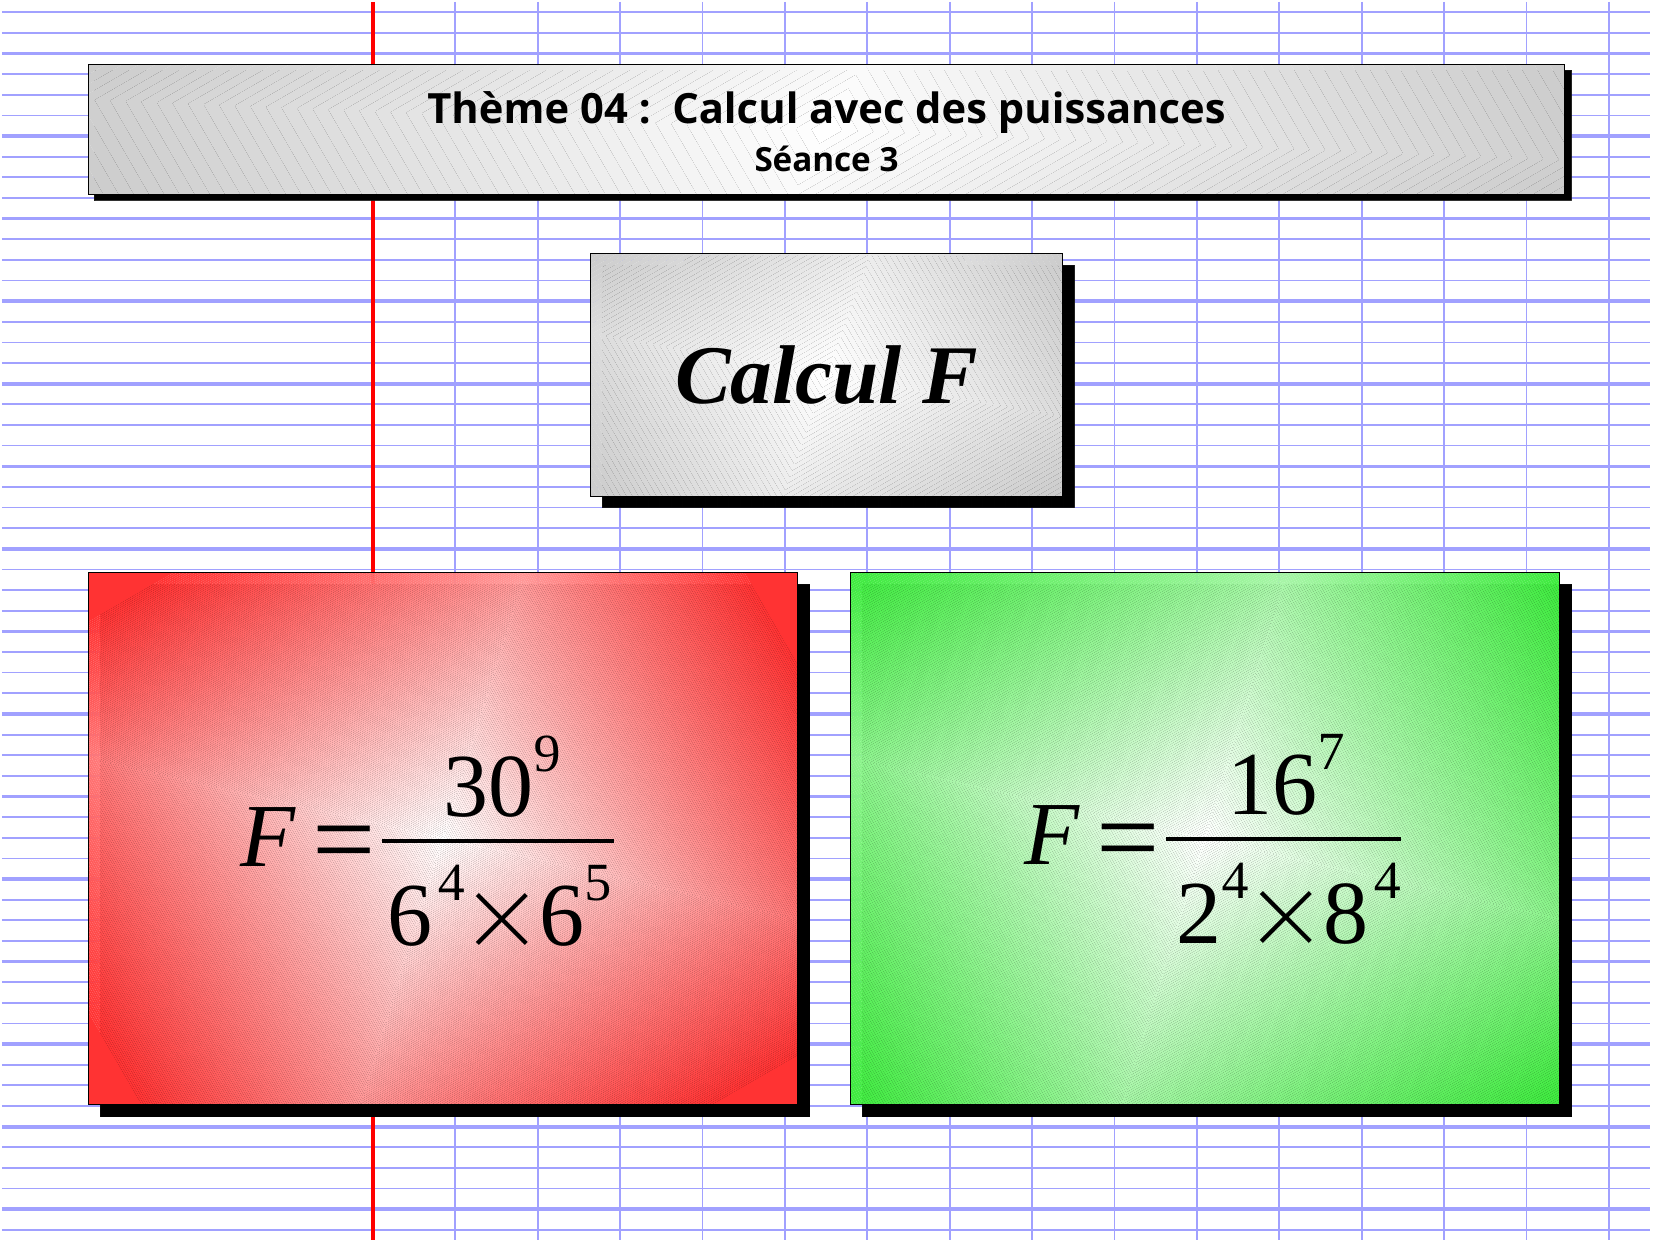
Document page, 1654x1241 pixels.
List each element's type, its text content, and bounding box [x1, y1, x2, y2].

picture [0, 0, 1654, 1241]
text_box [88, 572, 798, 1105]
text_box [850, 572, 1560, 1105]
text_box Calcul F [590, 253, 1063, 497]
chart [996, 718, 1429, 963]
chart [212, 720, 643, 965]
text_box Thème 04 : Calcul avec des puissances Séance 3 [88, 64, 1565, 195]
